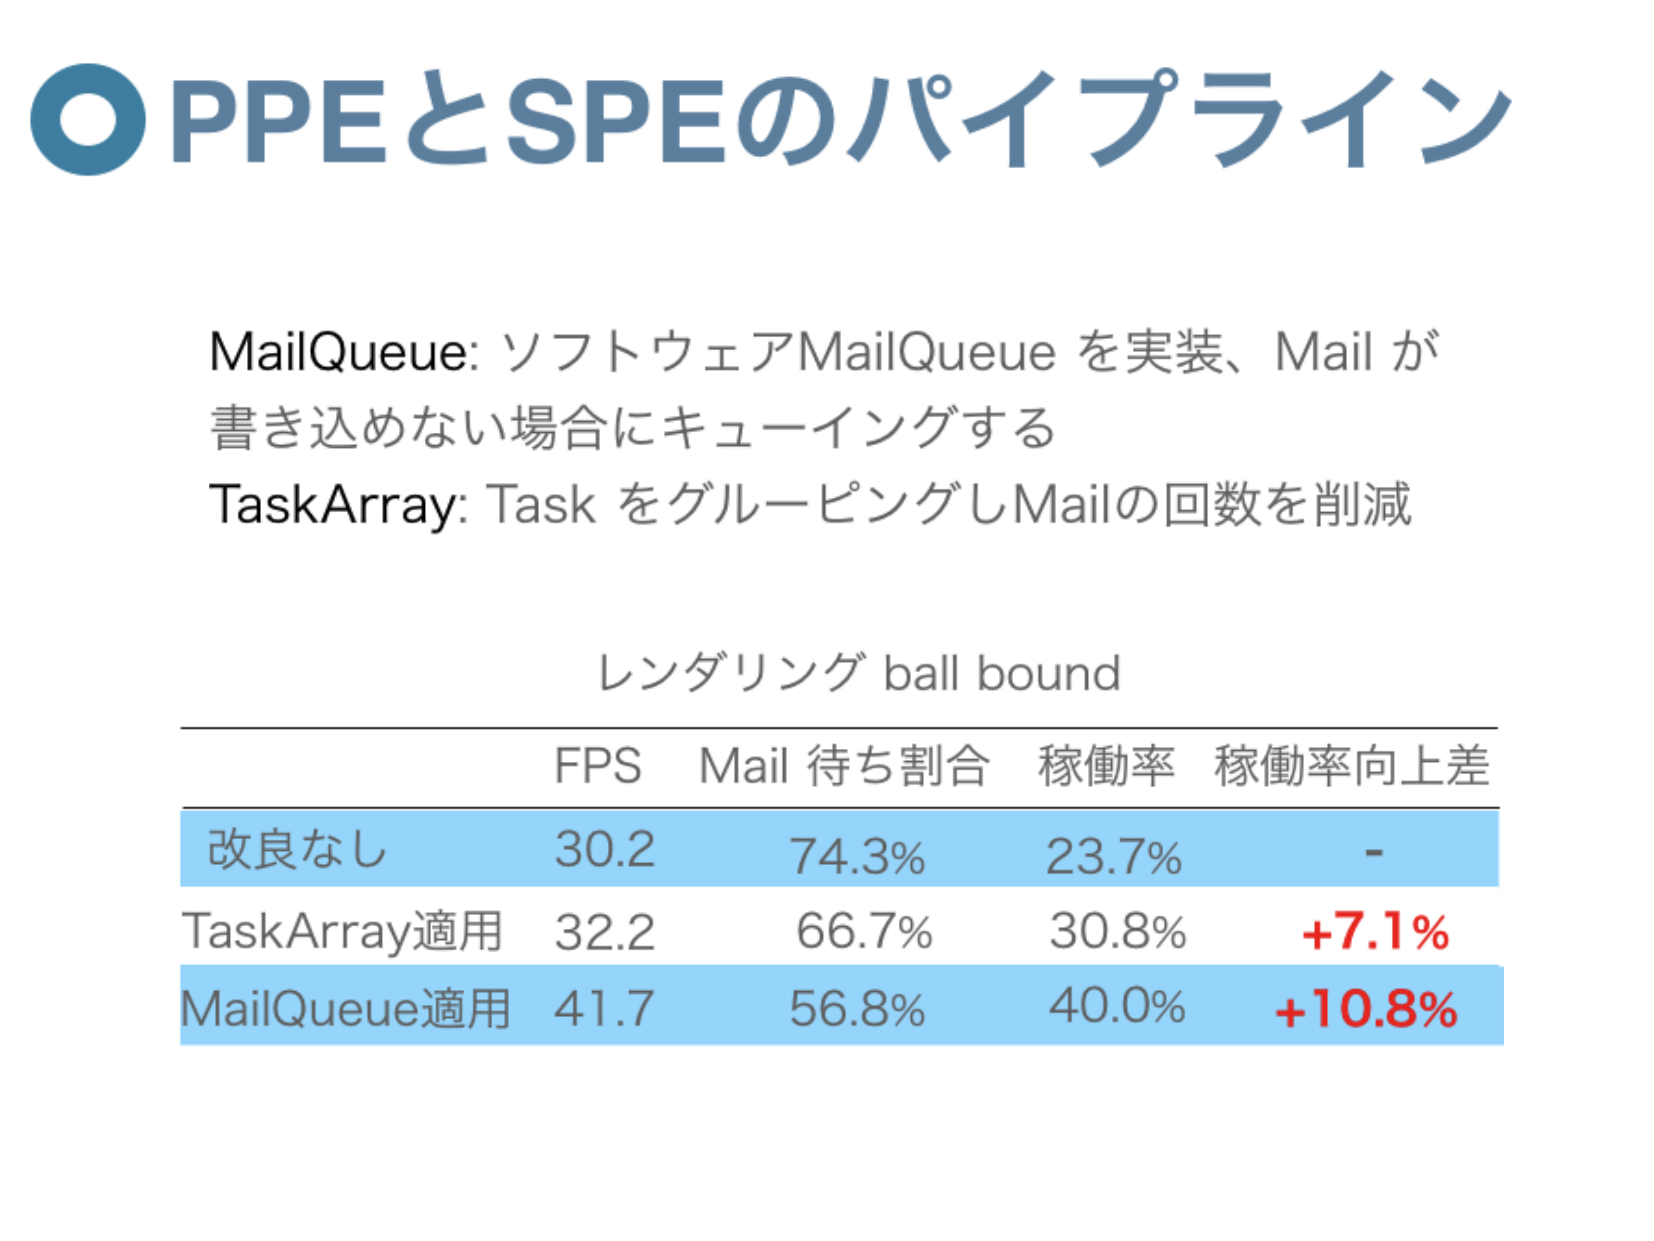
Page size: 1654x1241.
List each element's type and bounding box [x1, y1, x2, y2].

picture [165, 53, 1523, 233]
picture [29, 62, 148, 178]
picture [209, 324, 1447, 553]
picture [177, 646, 1504, 1093]
